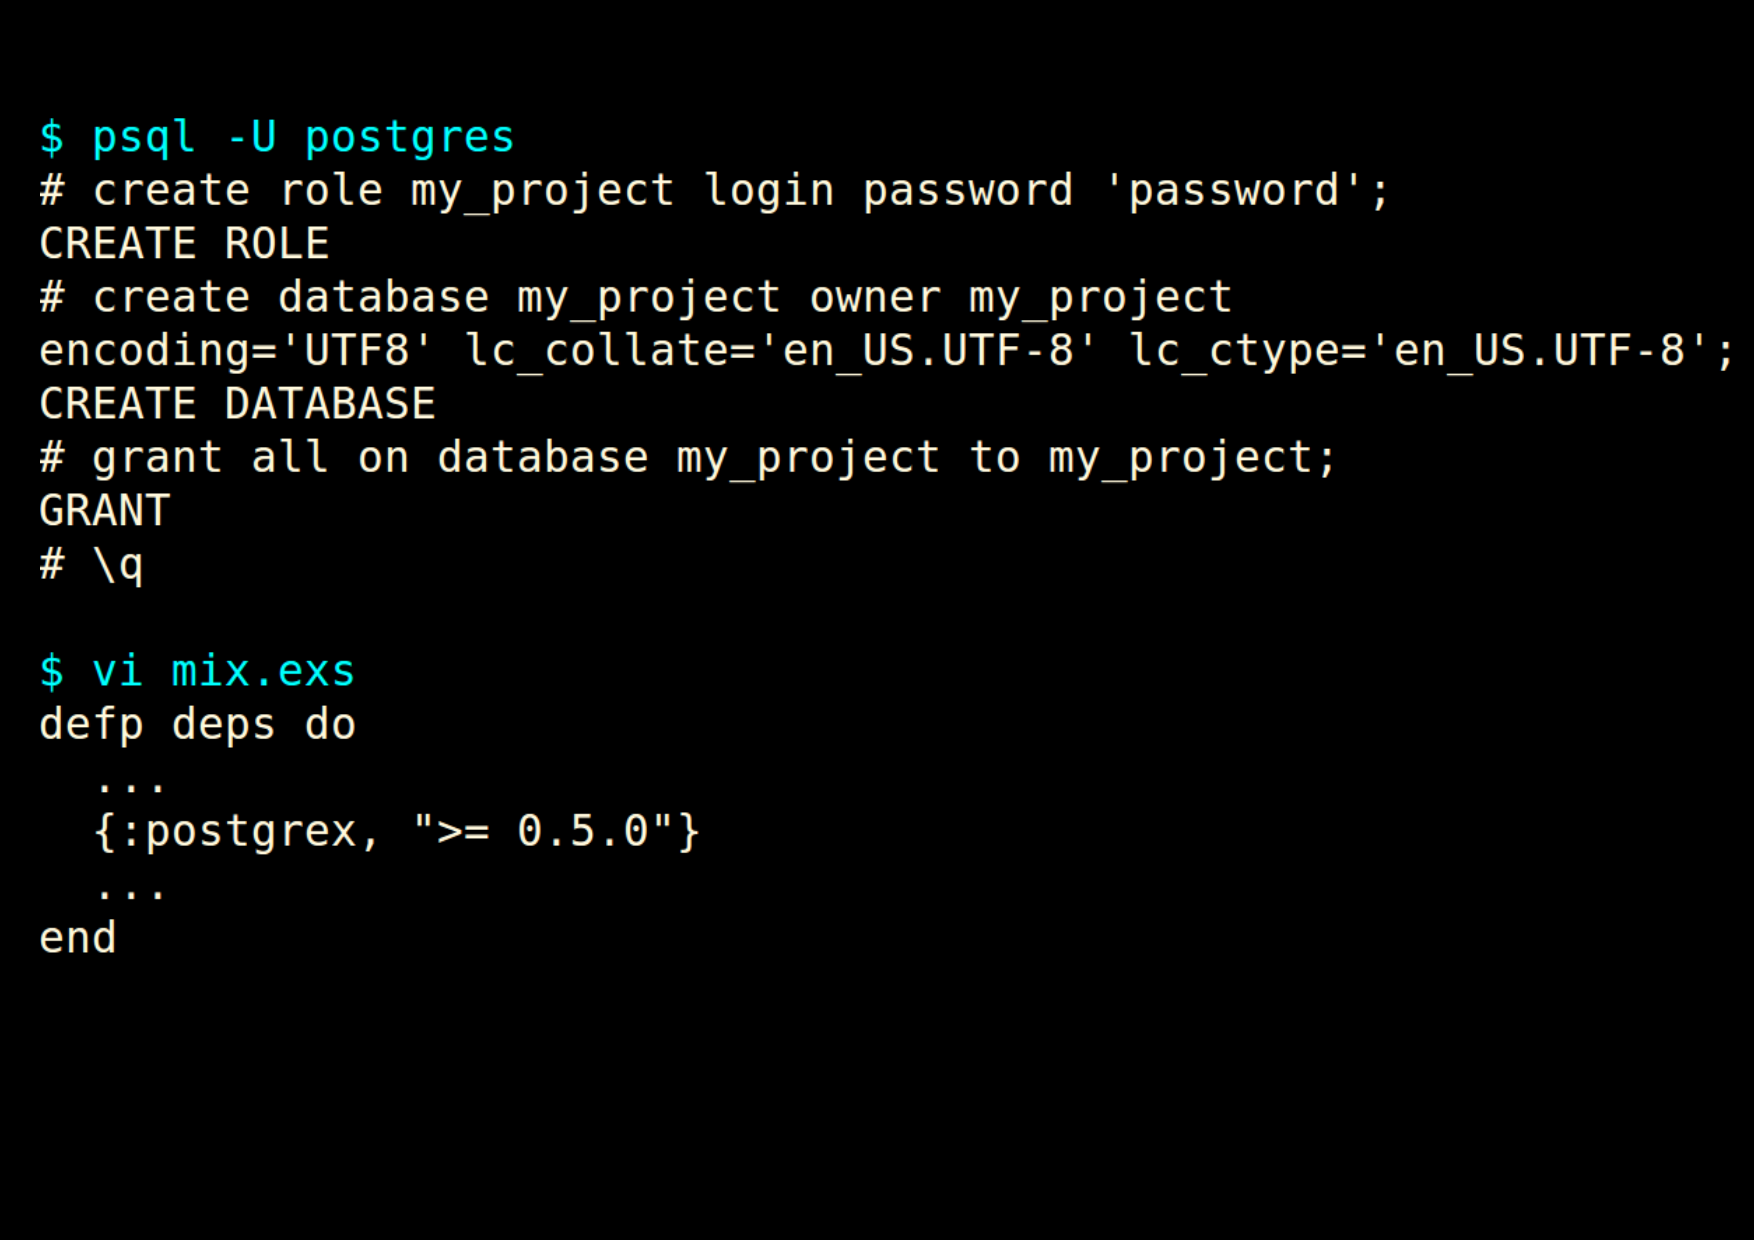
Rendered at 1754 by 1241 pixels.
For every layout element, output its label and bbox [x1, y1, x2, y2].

picture [40, 117, 1738, 957]
